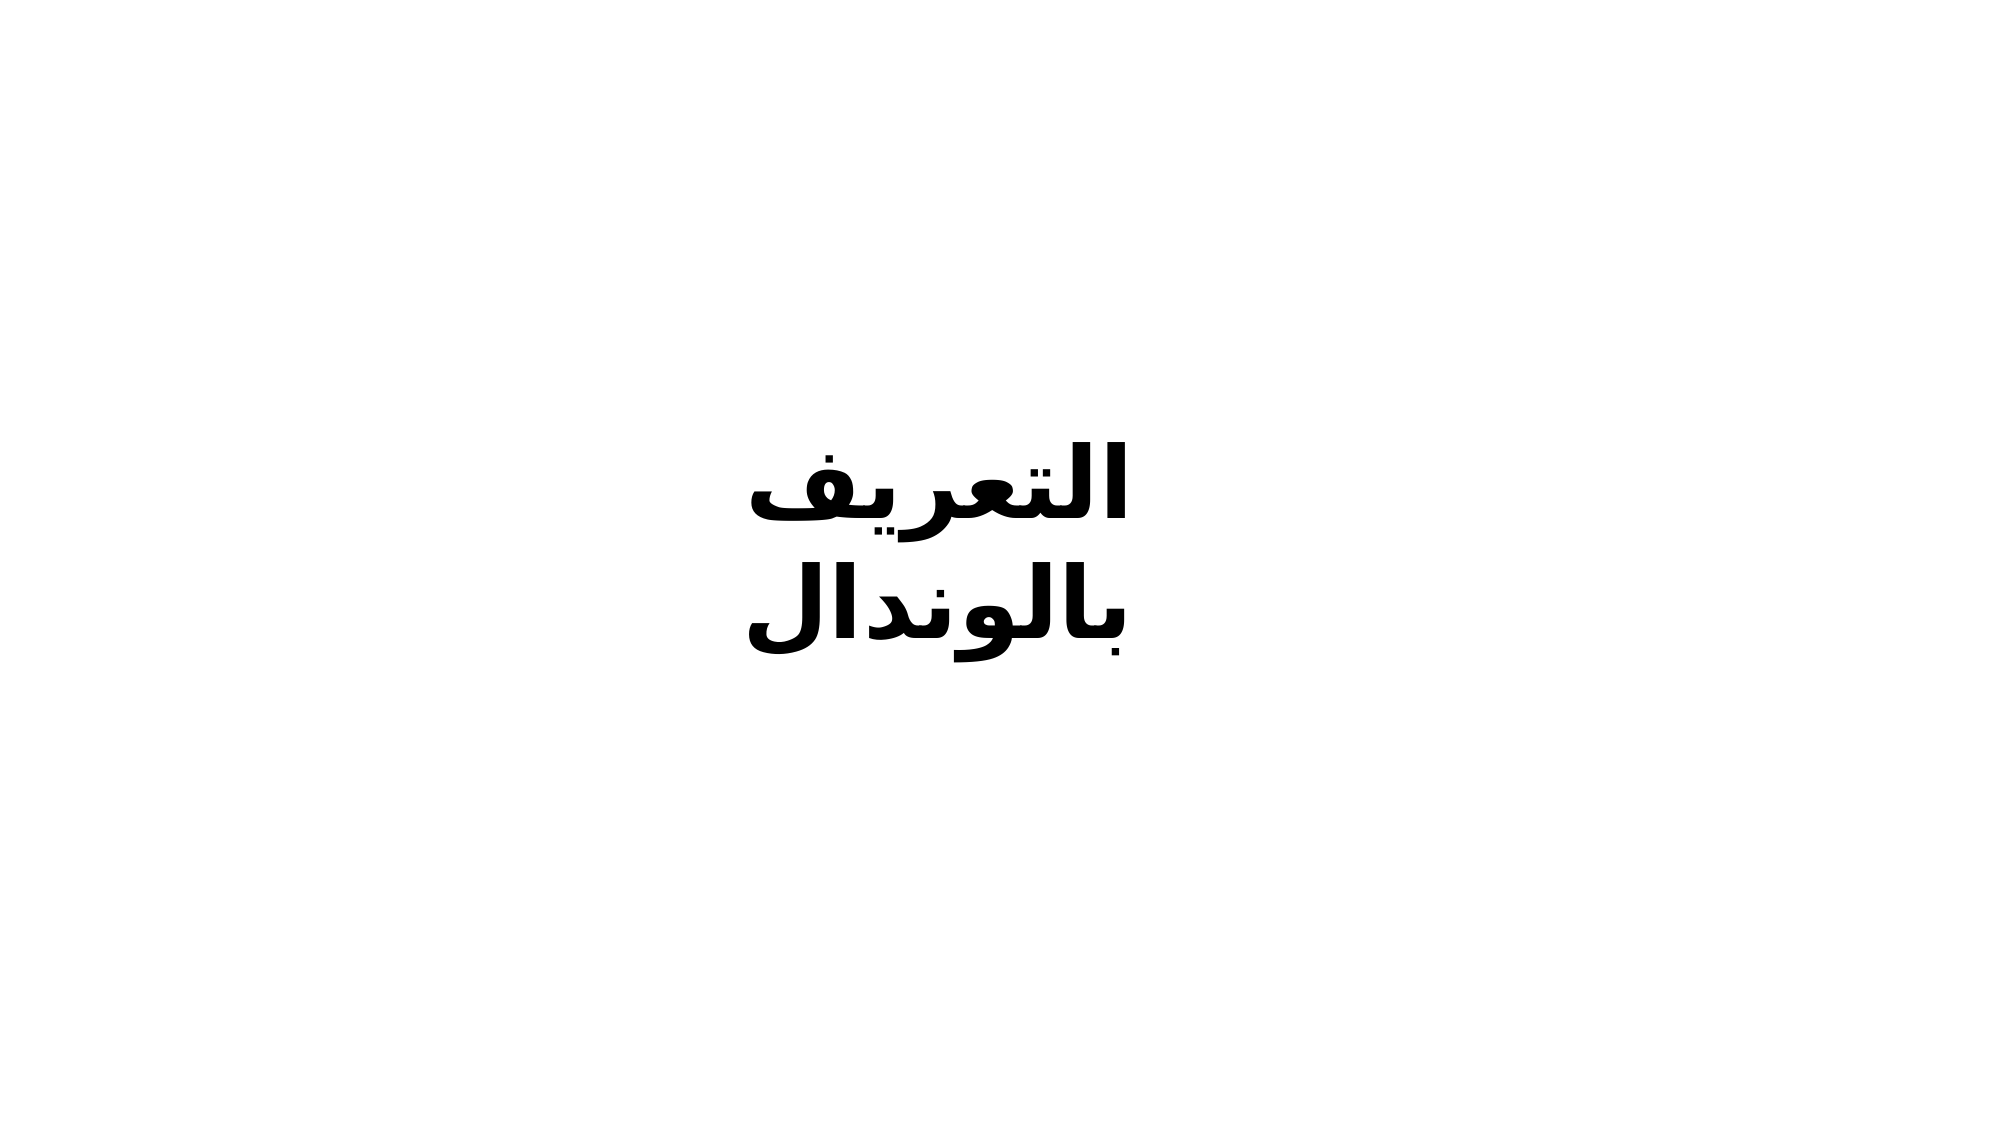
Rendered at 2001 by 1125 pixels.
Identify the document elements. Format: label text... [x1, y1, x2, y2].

text_box التعريف بالوندال [727, 411, 1310, 548]
